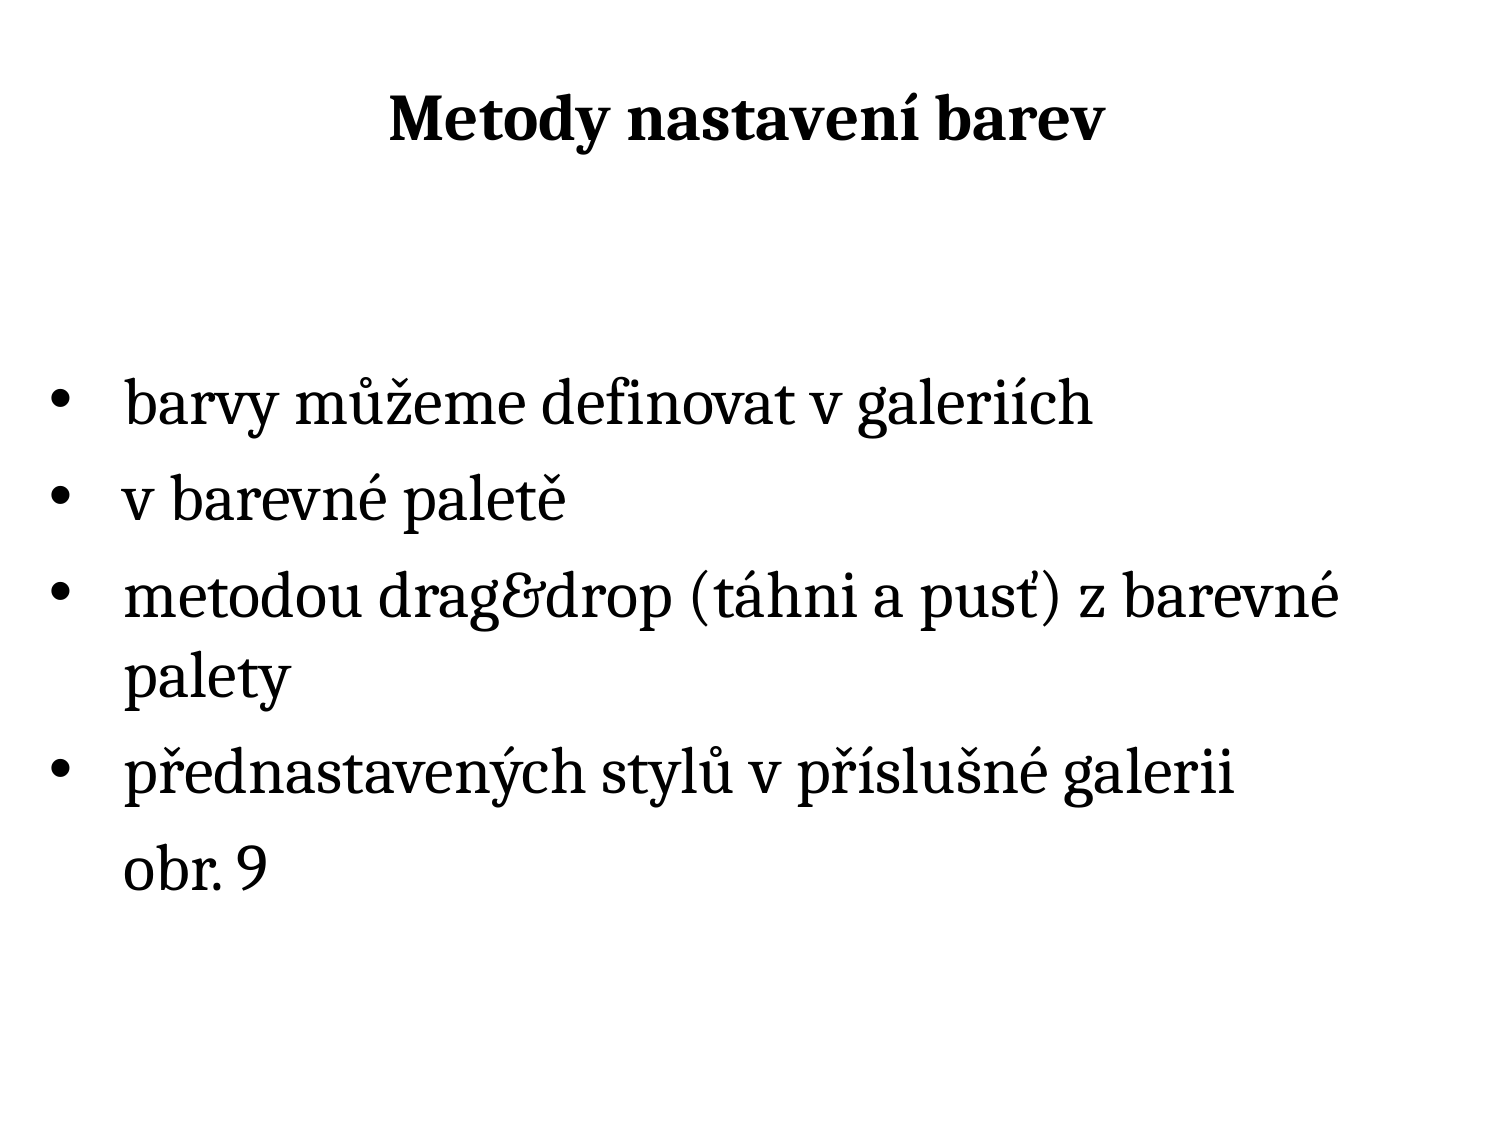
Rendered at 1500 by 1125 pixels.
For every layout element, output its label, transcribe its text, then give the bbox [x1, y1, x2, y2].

text_box Metody nastavení barev [0, 66, 1498, 162]
list barvy můžeme definovat v galeriích v barevné paletě metodou drag&drop (táhni a pusť) z barevné palety přednastavených stylů v příslušné galerii obr. 9 [5, 350, 1500, 1093]
